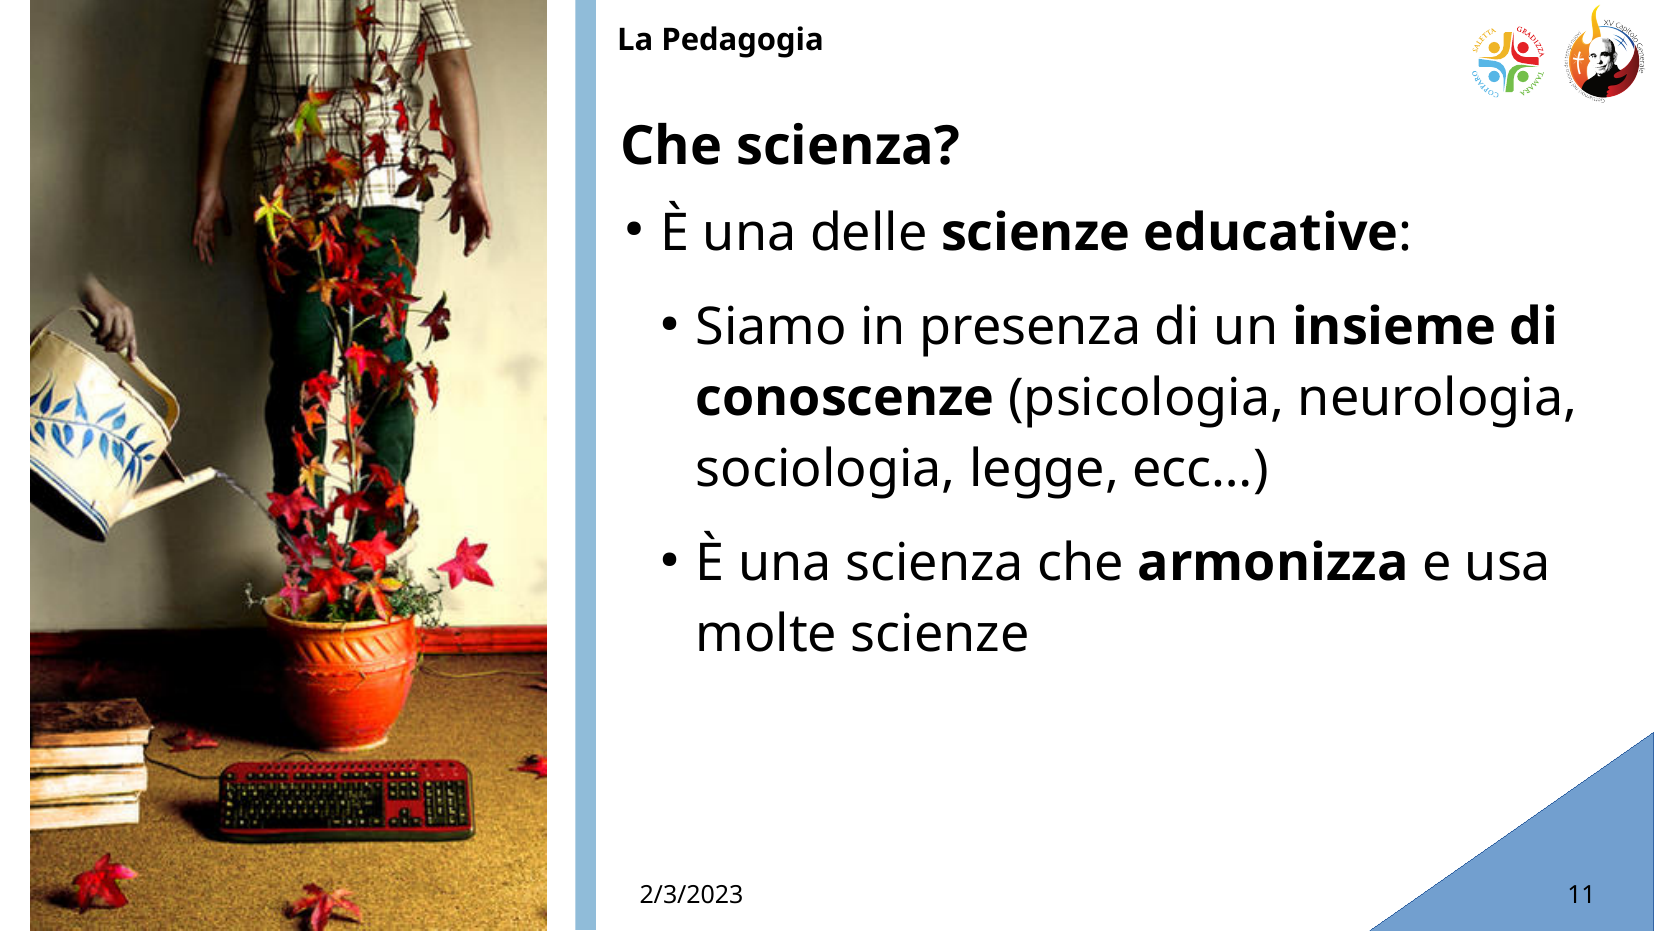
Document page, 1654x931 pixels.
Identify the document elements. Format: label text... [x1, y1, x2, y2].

subtitle È una delle scienze educative: Siamo in presenza di un insieme di conoscenze (psicologia, neurologia, sociologia, legge, ecc…) È una scienza che armonizza e usa molte scienze [624, 194, 1602, 815]
text_box La Pedagogia [602, 9, 1335, 63]
picture [30, 0, 547, 931]
title Che scienza? [620, 106, 1617, 178]
picture [1563, 4, 1646, 103]
